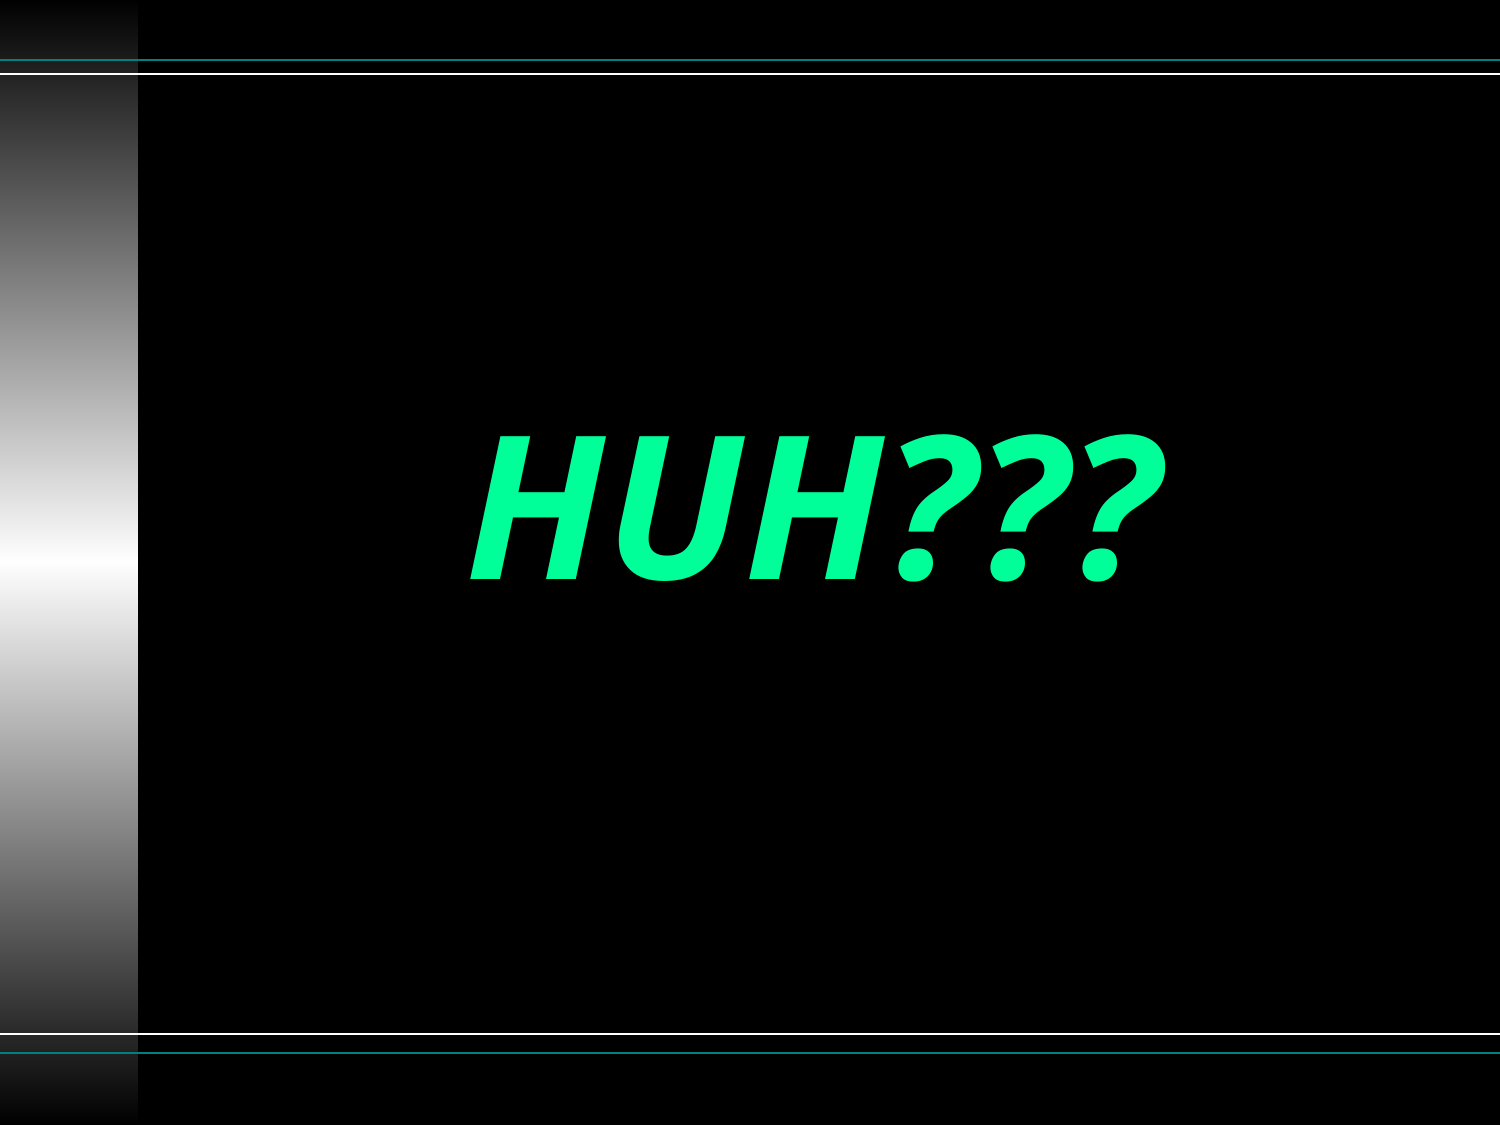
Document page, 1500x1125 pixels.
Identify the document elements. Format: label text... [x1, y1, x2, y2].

title HUH??? [174, 99, 1450, 900]
